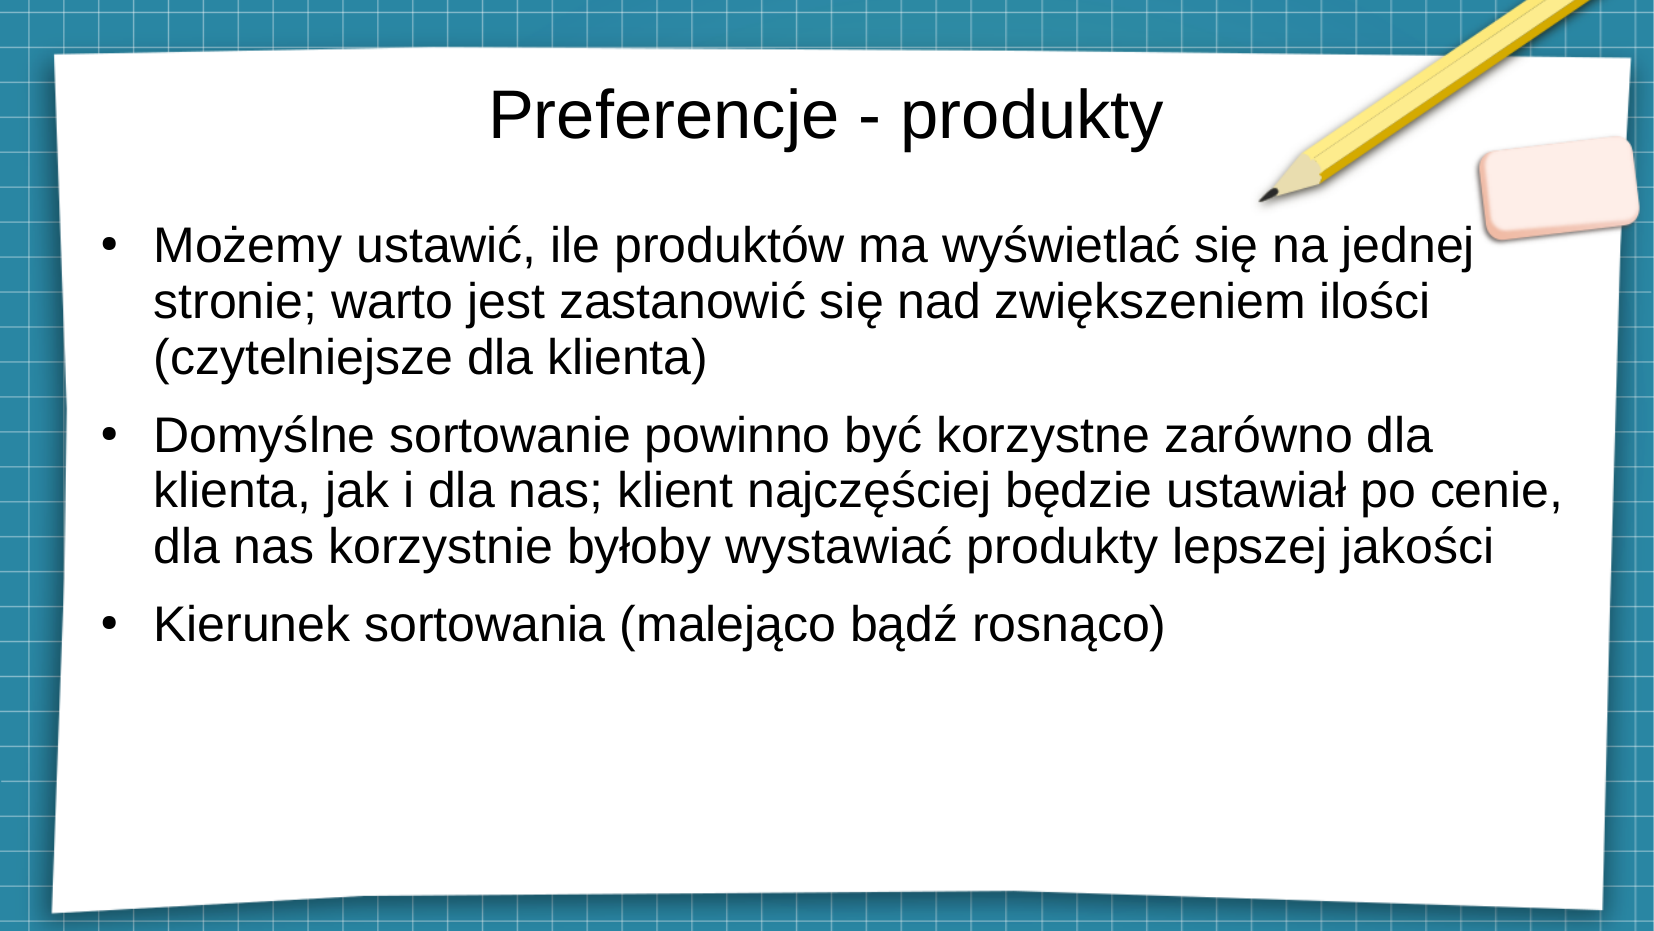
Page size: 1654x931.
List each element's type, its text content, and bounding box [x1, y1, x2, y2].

list Możemy ustawić, ile produktów ma wyświetlać się na jednej stronie; warto jest zastanowić się nad zwiększeniem ilości (czytelniejsze dla klienta) Domyślne sortowanie powinno być korzystne zarówno dla klienta, jak i dla nas; klient najczęściej będzie ustawiał po cenie, dla nas korzystnie byłoby wystawiać produkty lepszej jakości Kierunek sortowania (malejąco bądź rosnąco) [82, 217, 1571, 758]
title Preferencje - produkty [82, 37, 1571, 193]
picture [0, 0, 1654, 931]
